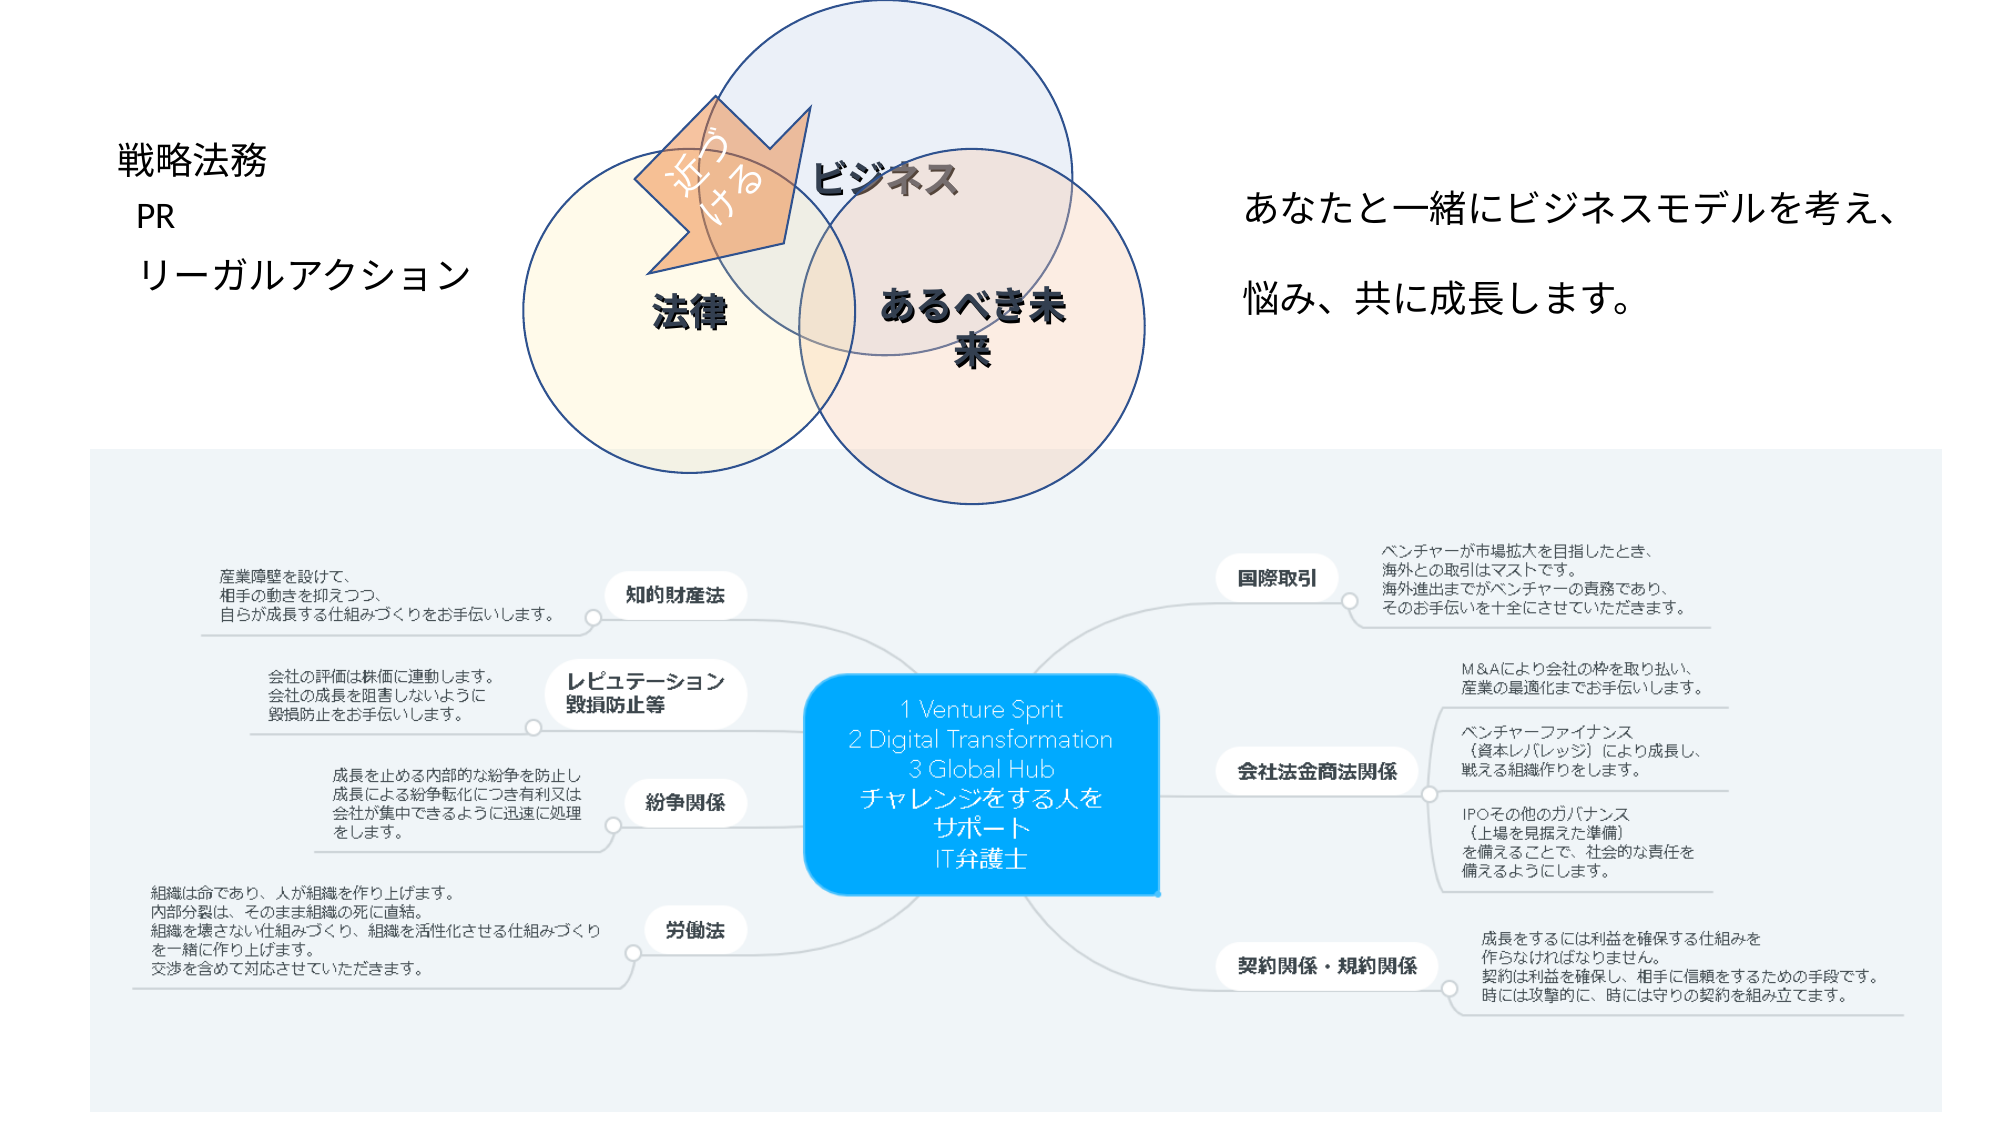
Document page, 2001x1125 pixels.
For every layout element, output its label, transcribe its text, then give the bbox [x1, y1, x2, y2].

text_box ビジネス [718, 0, 1073, 223]
text_box リーガルアクション [120, 244, 571, 306]
text_box PR [121, 183, 572, 245]
text_box あるべき未来 [820, 148, 1145, 505]
picture [90, 449, 1942, 1112]
text_box 戦略法務 [102, 130, 553, 191]
text_box 法律 [523, 151, 856, 473]
text_box 近づける [634, 95, 811, 274]
text_box あなたと一緒にビジネスモデルを考え、 悩み、共に成長します。 [1227, 177, 1901, 284]
